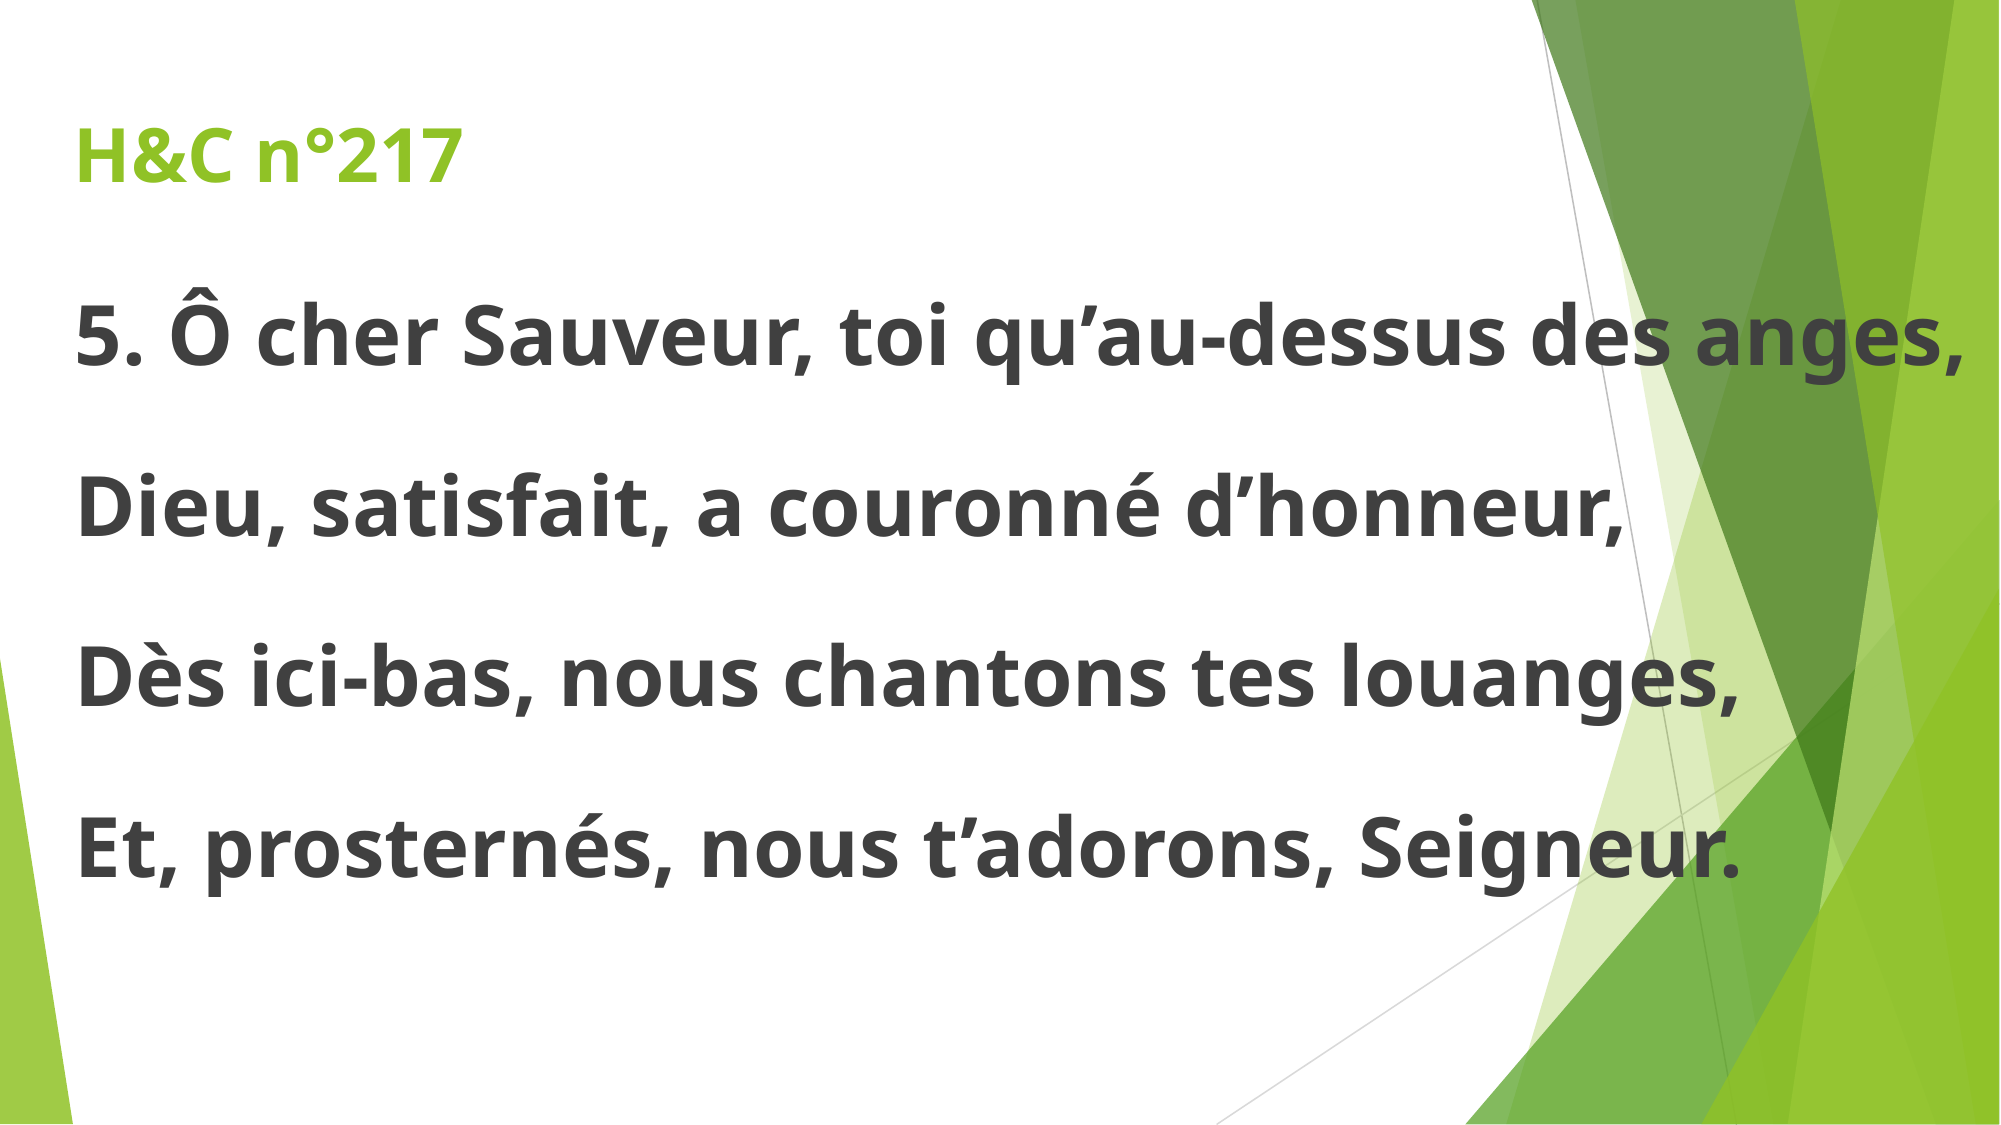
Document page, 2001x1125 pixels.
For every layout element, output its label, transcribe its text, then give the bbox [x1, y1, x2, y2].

text_box H&C n°217 [59, 99, 1522, 224]
text_box 5. Ô cher Sauveur, toi qu’au-dessus des anges, Dieu, satisfait, a couronné d’honneur, Dès ici-bas, nous chantons tes louanges, Et, prosternés, nous t’adorons, Seigneur. [59, 224, 1985, 1063]
